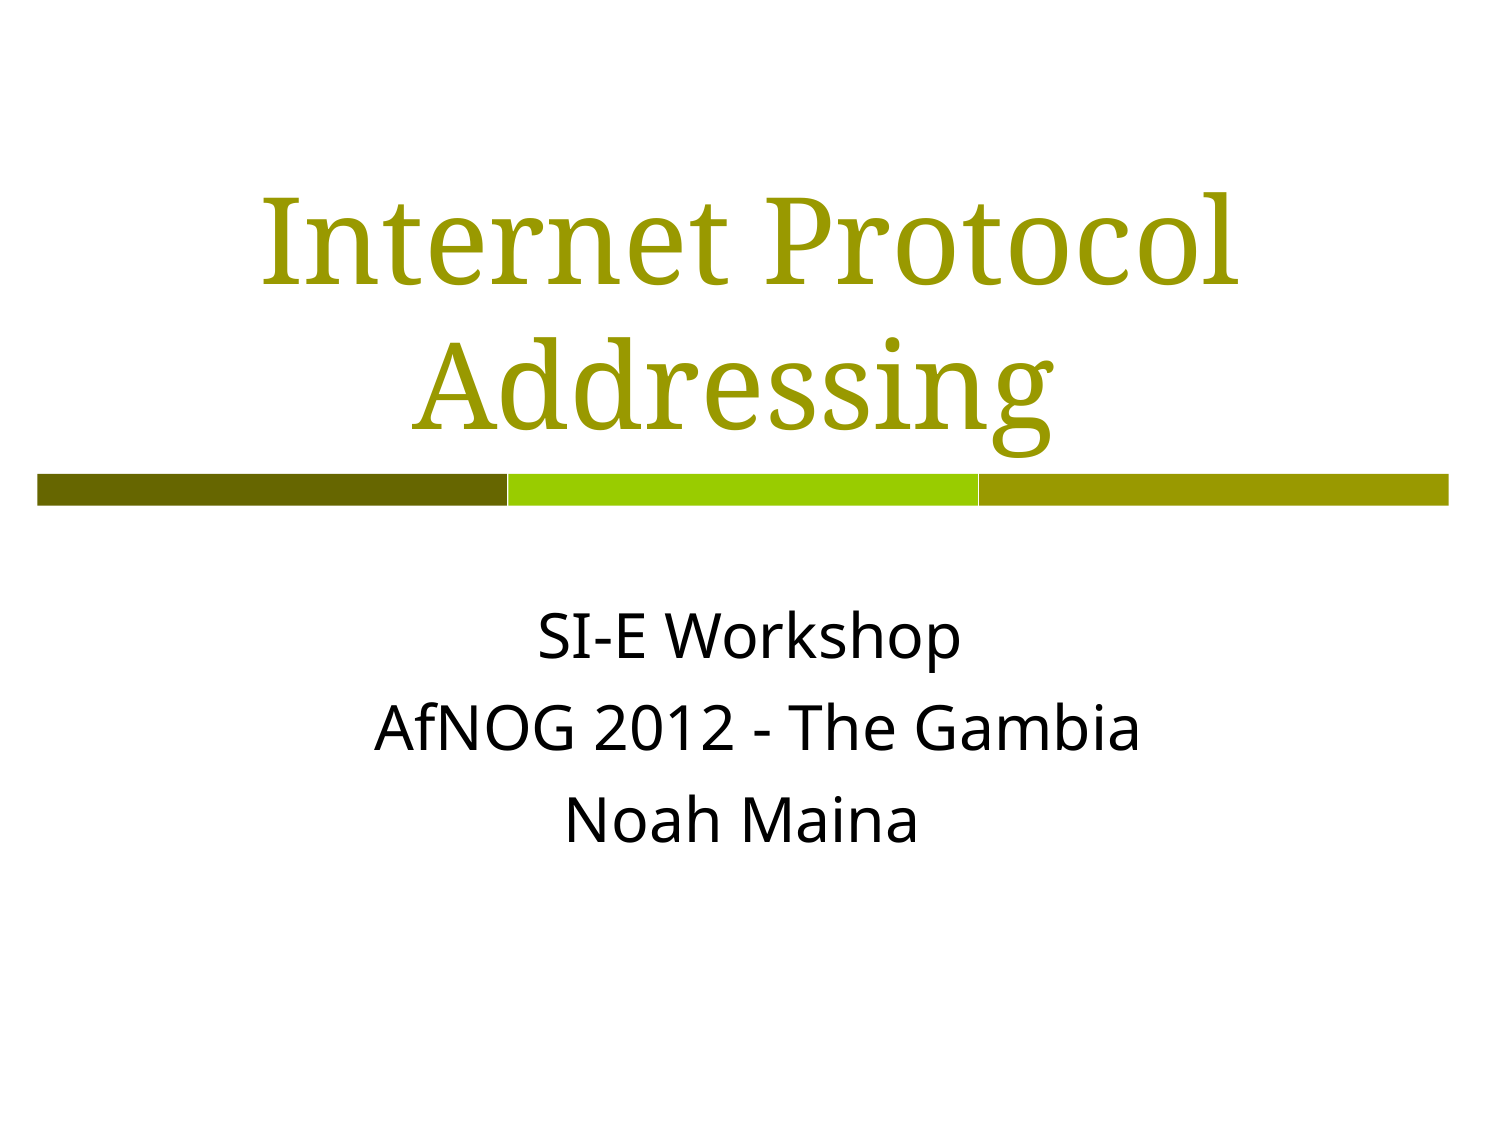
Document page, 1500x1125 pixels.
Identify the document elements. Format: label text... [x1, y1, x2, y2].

text_box SI-E Workshop AfNOG 2012 - The Gambia Noah Maina [225, 543, 1276, 907]
title Internet Protocol Addressing [112, 112, 1388, 462]
